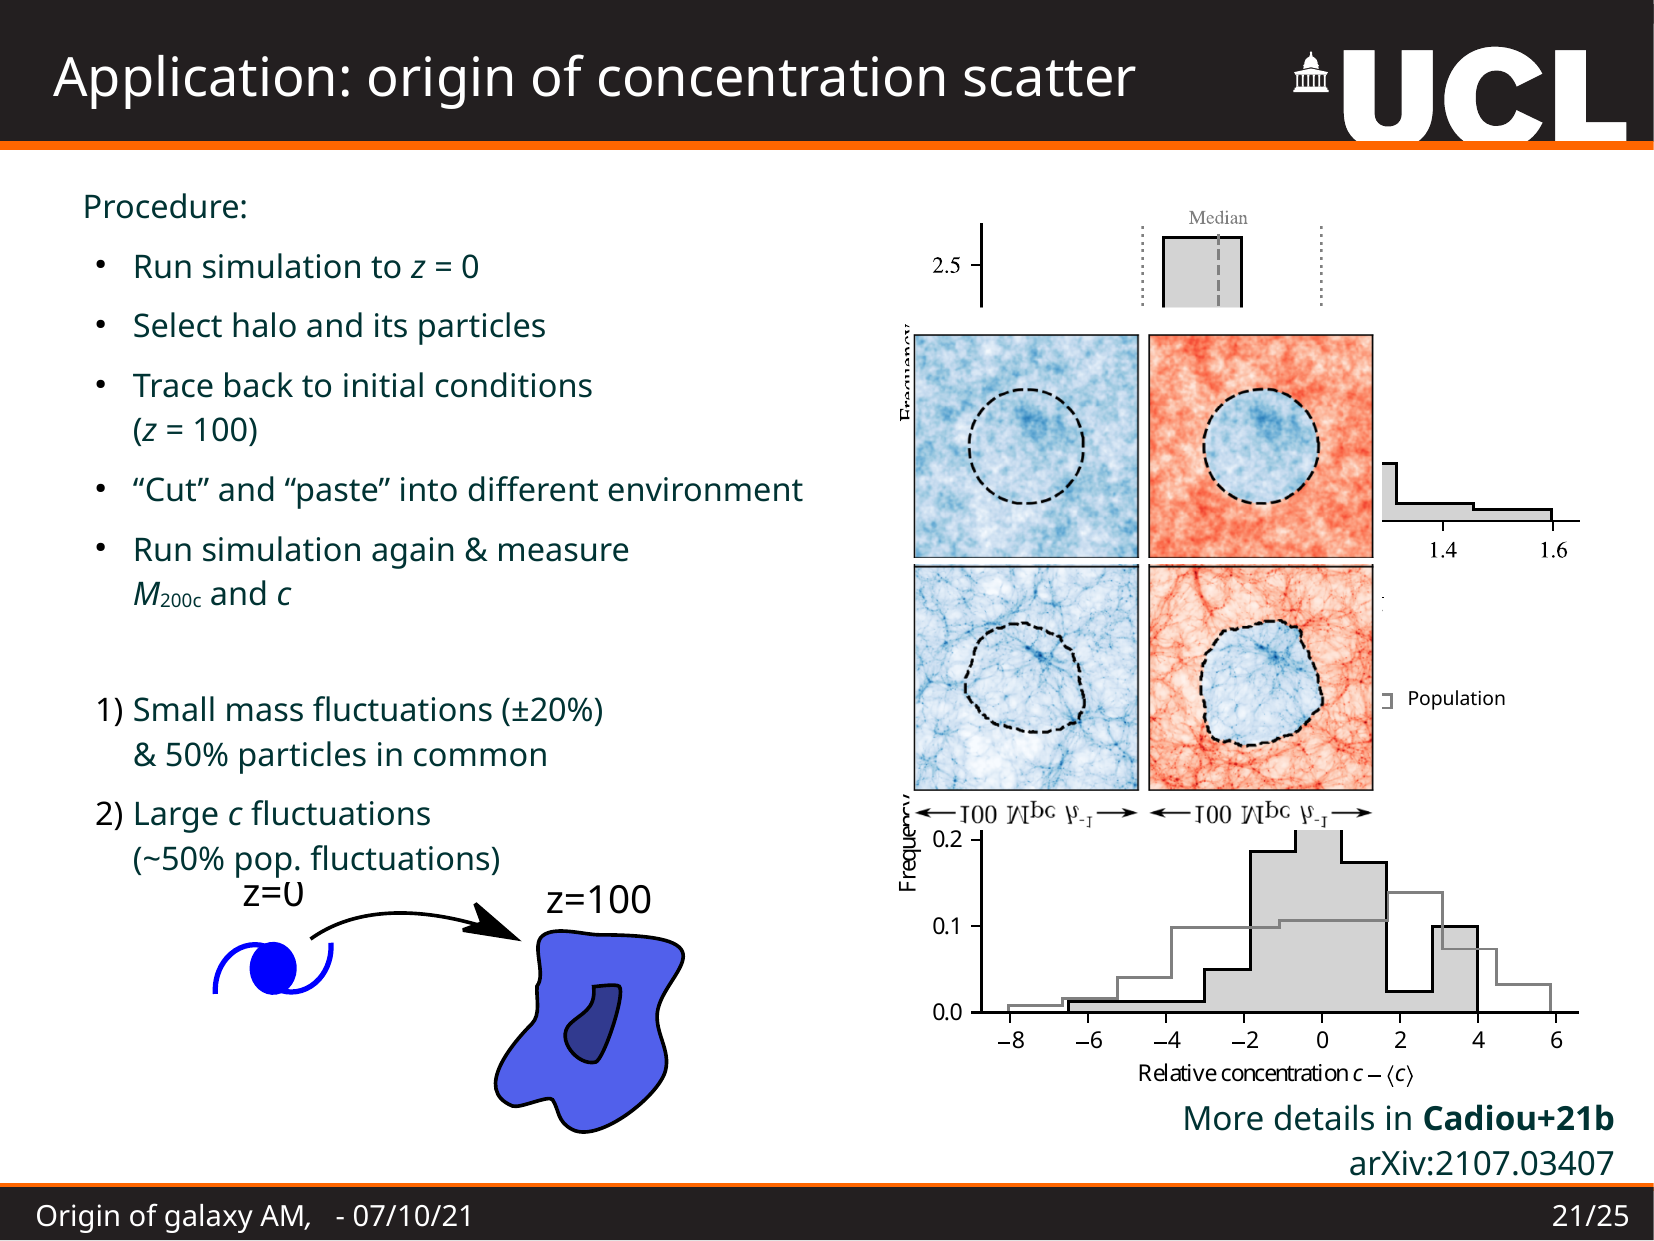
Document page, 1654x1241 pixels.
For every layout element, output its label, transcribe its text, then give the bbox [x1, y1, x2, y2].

text_box More details in Cadiou+21b arXiv:2107.03407 [70, 1094, 1630, 1186]
title Application: origin of concentration scatter [0, 0, 1329, 152]
picture [212, 882, 686, 1134]
list Procedure: Run simulation to z = 0 Select halo and its particles Trace back to initial conditions (z = 100) “Cut” and “paste” into different environment Run simulation again & measure M200c and c Small mass fluctuations (±20%) & 50% particles in common Large c fluctuations (~50% pop. fluctuations) [82, 172, 809, 892]
picture [889, 200, 1589, 1094]
